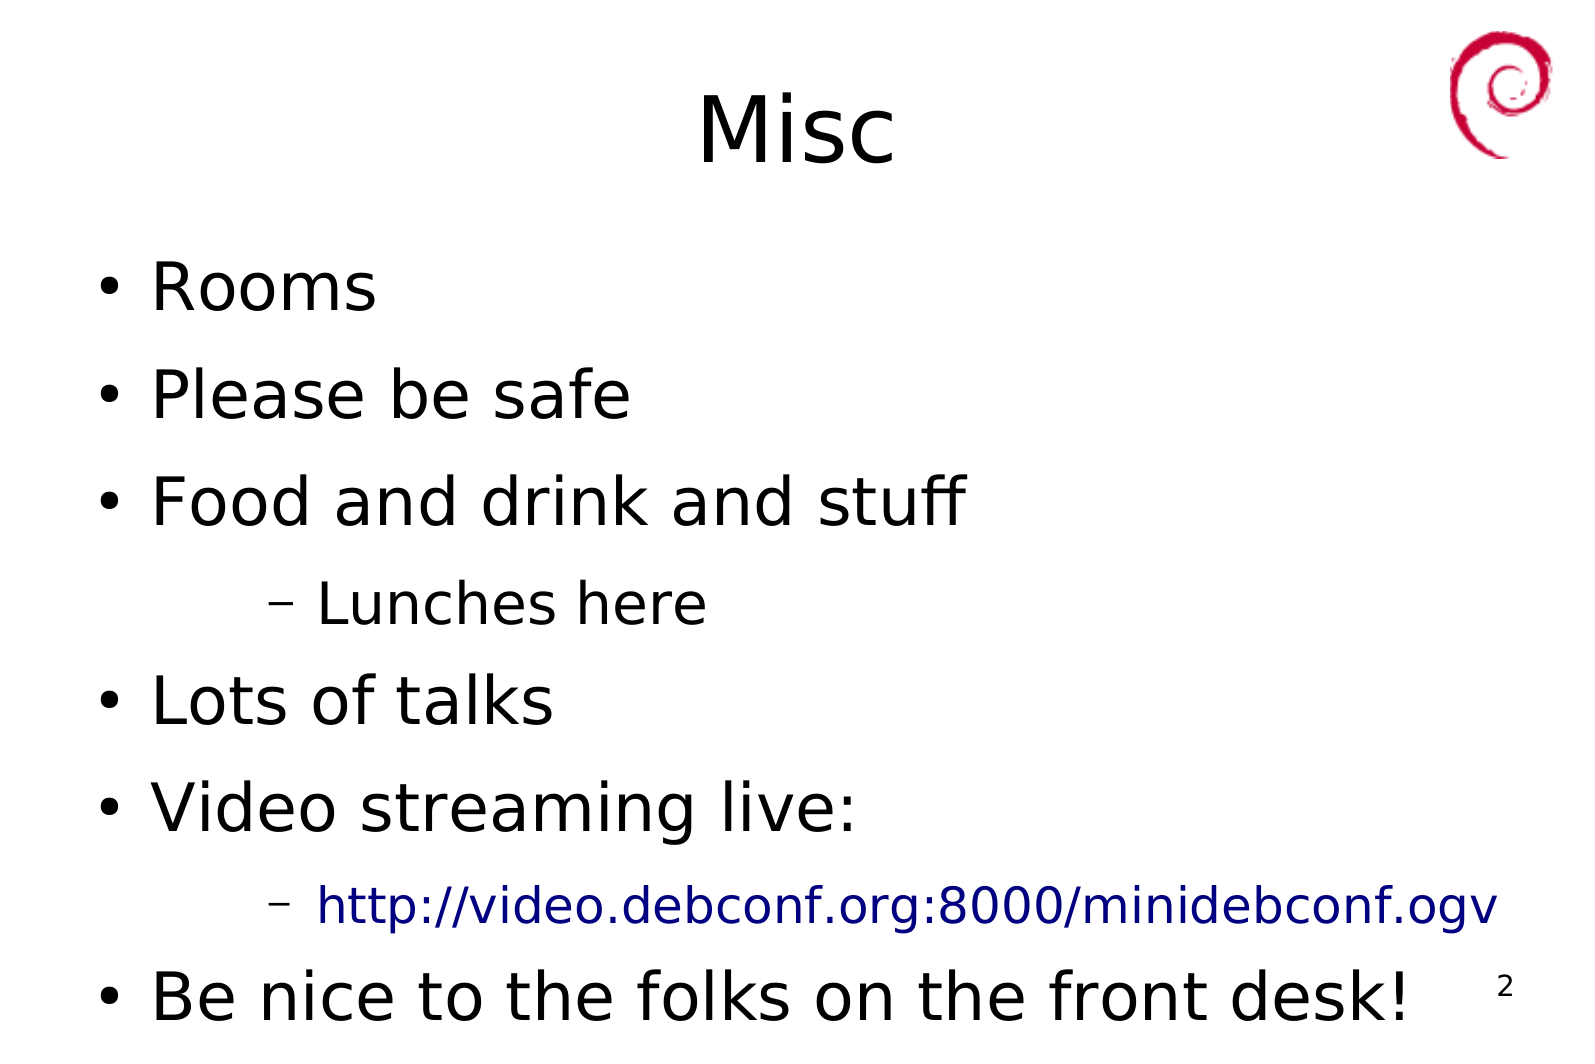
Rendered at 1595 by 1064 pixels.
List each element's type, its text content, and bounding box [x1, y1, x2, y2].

picture [1450, 31, 1555, 159]
title Misc [79, 42, 1515, 221]
list Rooms Please be safe Food and drink and stuff Lunches here Lots of talks Video streaming live: http://video.debconf.org:8000/minidebconf.ogv Be nice to the folks on the front desk! [79, 248, 1515, 1037]
